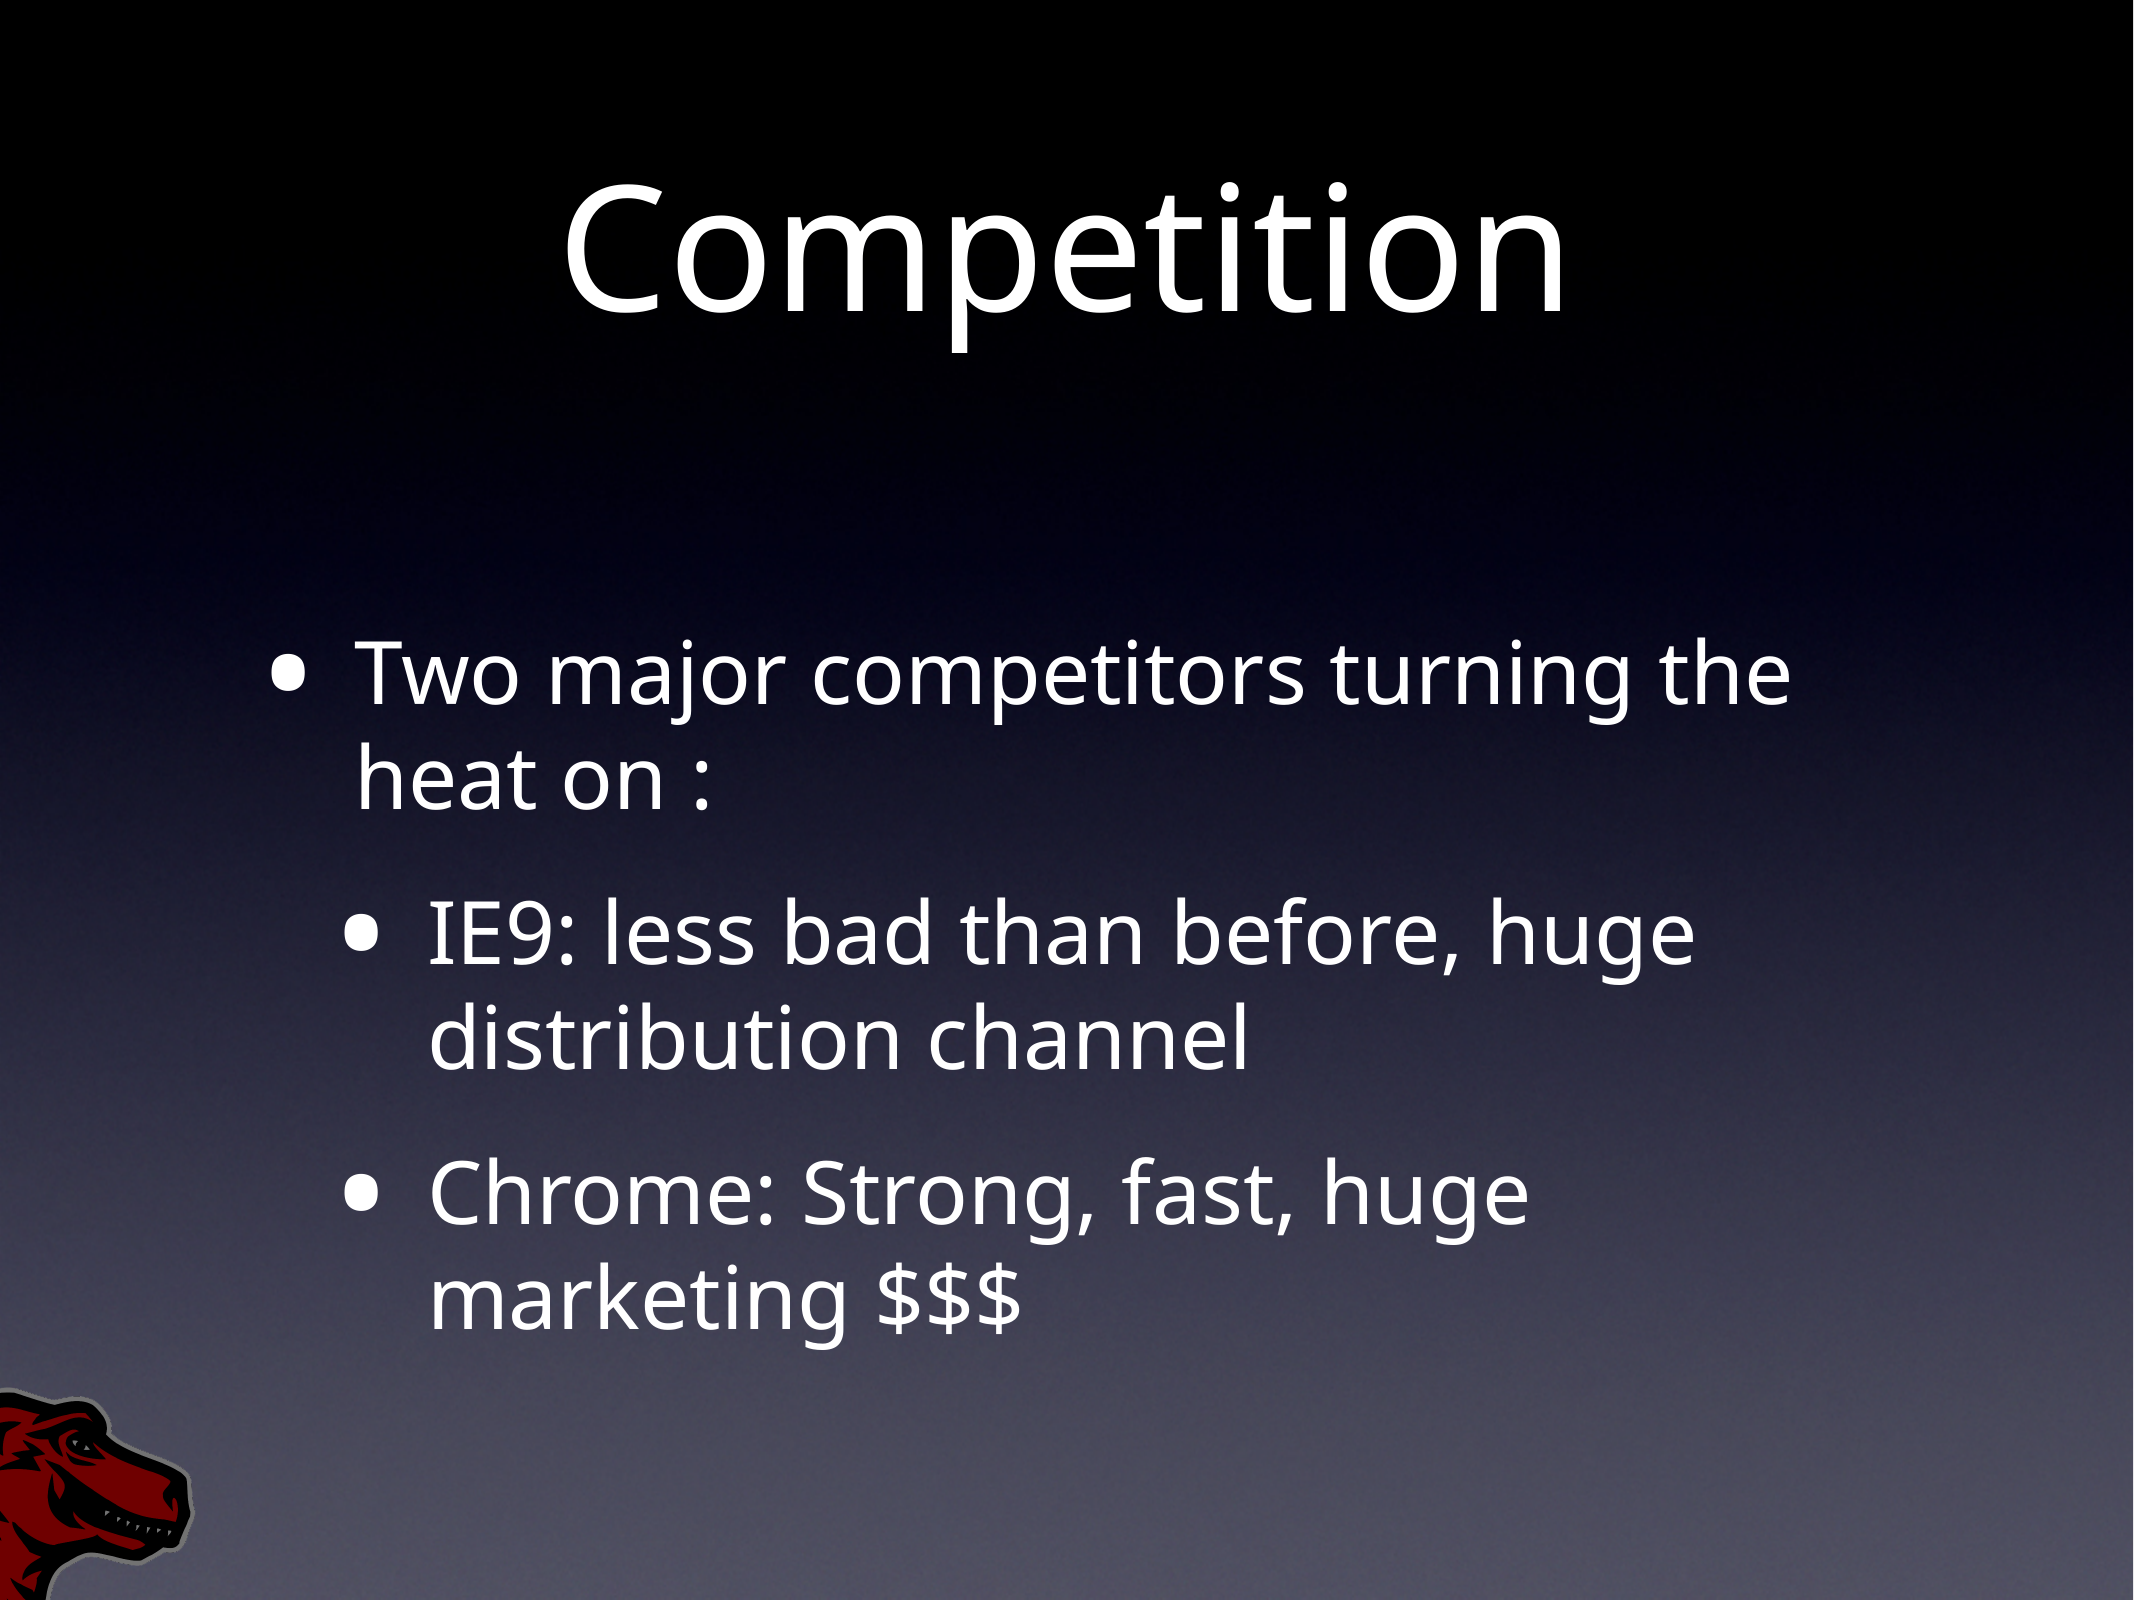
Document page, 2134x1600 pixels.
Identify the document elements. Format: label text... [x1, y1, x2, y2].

list Two major competitors turning the heat on : IE9: less bad than before, huge distribution channel Chrome: Strong, fast, huge marketing $$$ [208, 454, 1925, 1510]
title Competition [208, 23, 1925, 454]
picture [0, 0, 2134, 1600]
